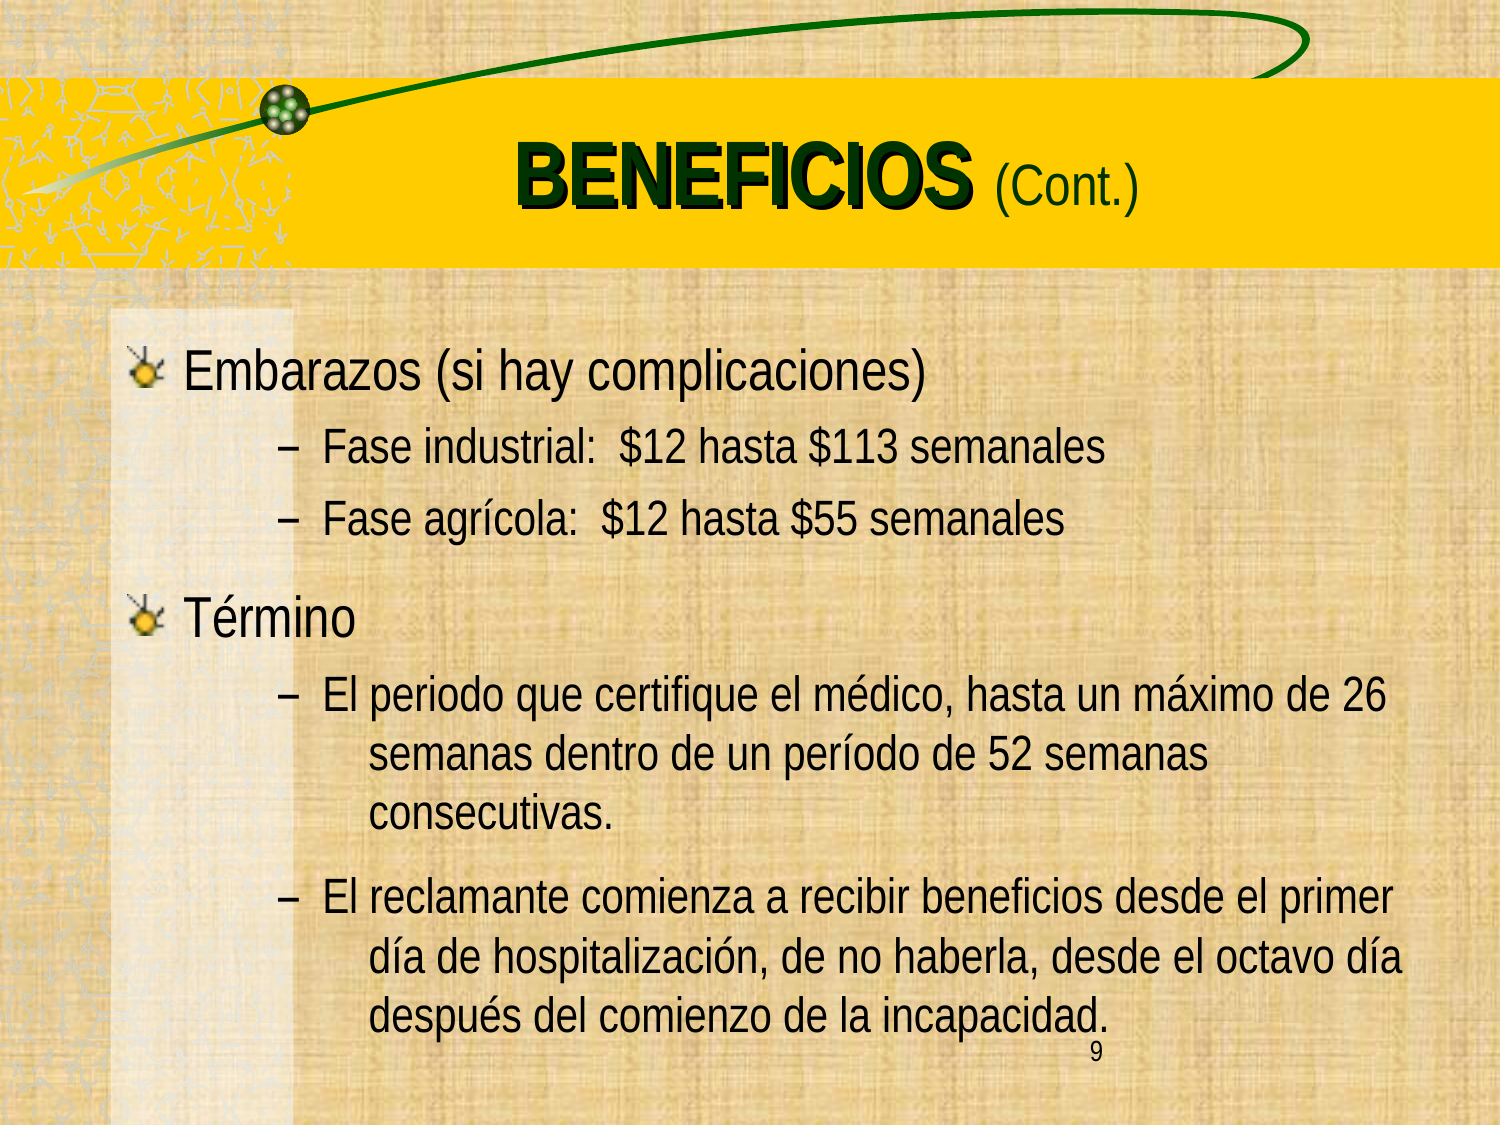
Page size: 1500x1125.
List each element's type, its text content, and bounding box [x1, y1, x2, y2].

list Embarazos (si hay complicaciones) Fase industrial: $12 hasta $113 semanales Fase agrícola: $12 hasta $55 semanales Término El periodo que certifique el médico, hasta un máximo de 26 semanas dentro de un período de 52 semanas consecutivas. El reclamante comienza a recibir beneficios desde el primer día de hospitalización, de no haberla, desde el octavo día después del comienzo de la incapacidad. [112, 324, 1426, 1051]
text_box [1074, 1025, 1388, 1101]
title BENEFICIOS (Cont.) [189, 75, 1465, 263]
